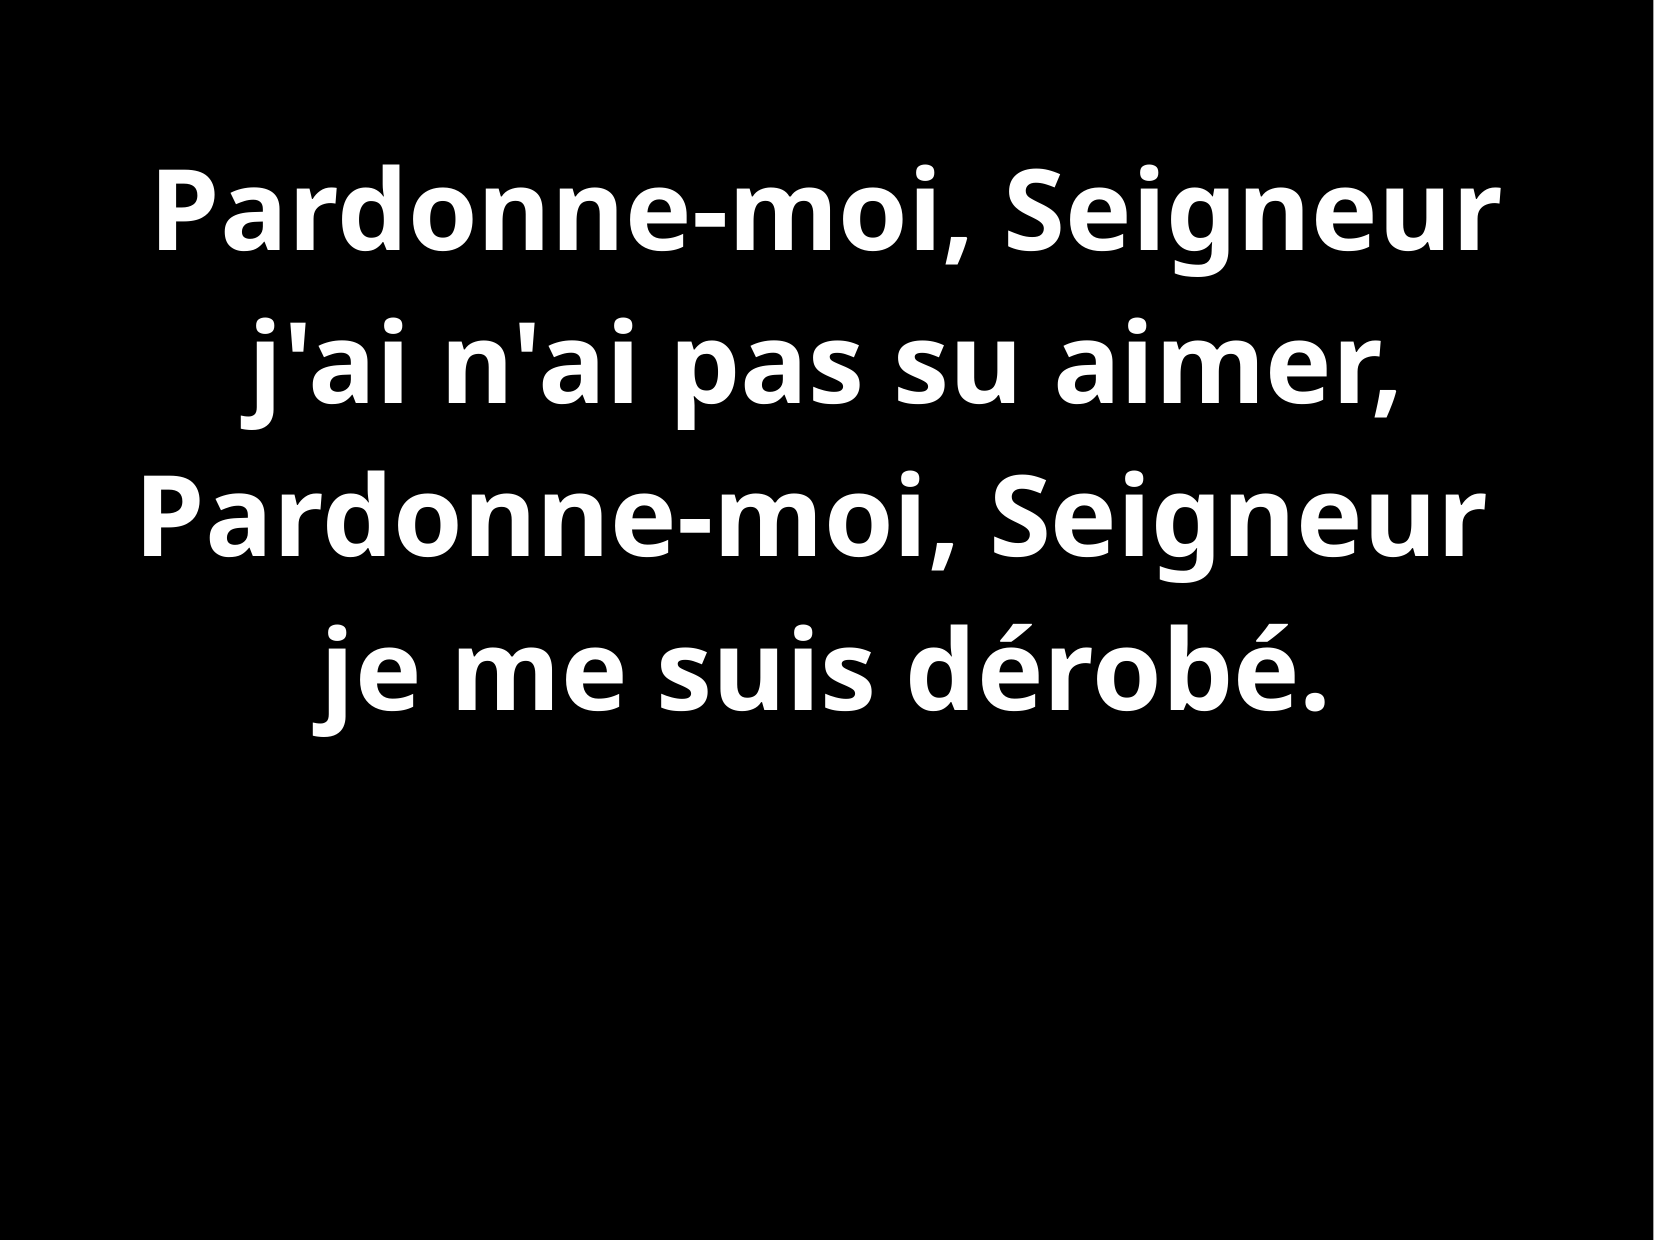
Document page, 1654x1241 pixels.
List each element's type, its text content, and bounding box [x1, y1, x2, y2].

subtitle Pardonne-moi, Seigneur j'ai n'ai pas su aimer, Pardonne-moi, Seigneur je me suis dérobé. [82, 70, 1571, 1109]
